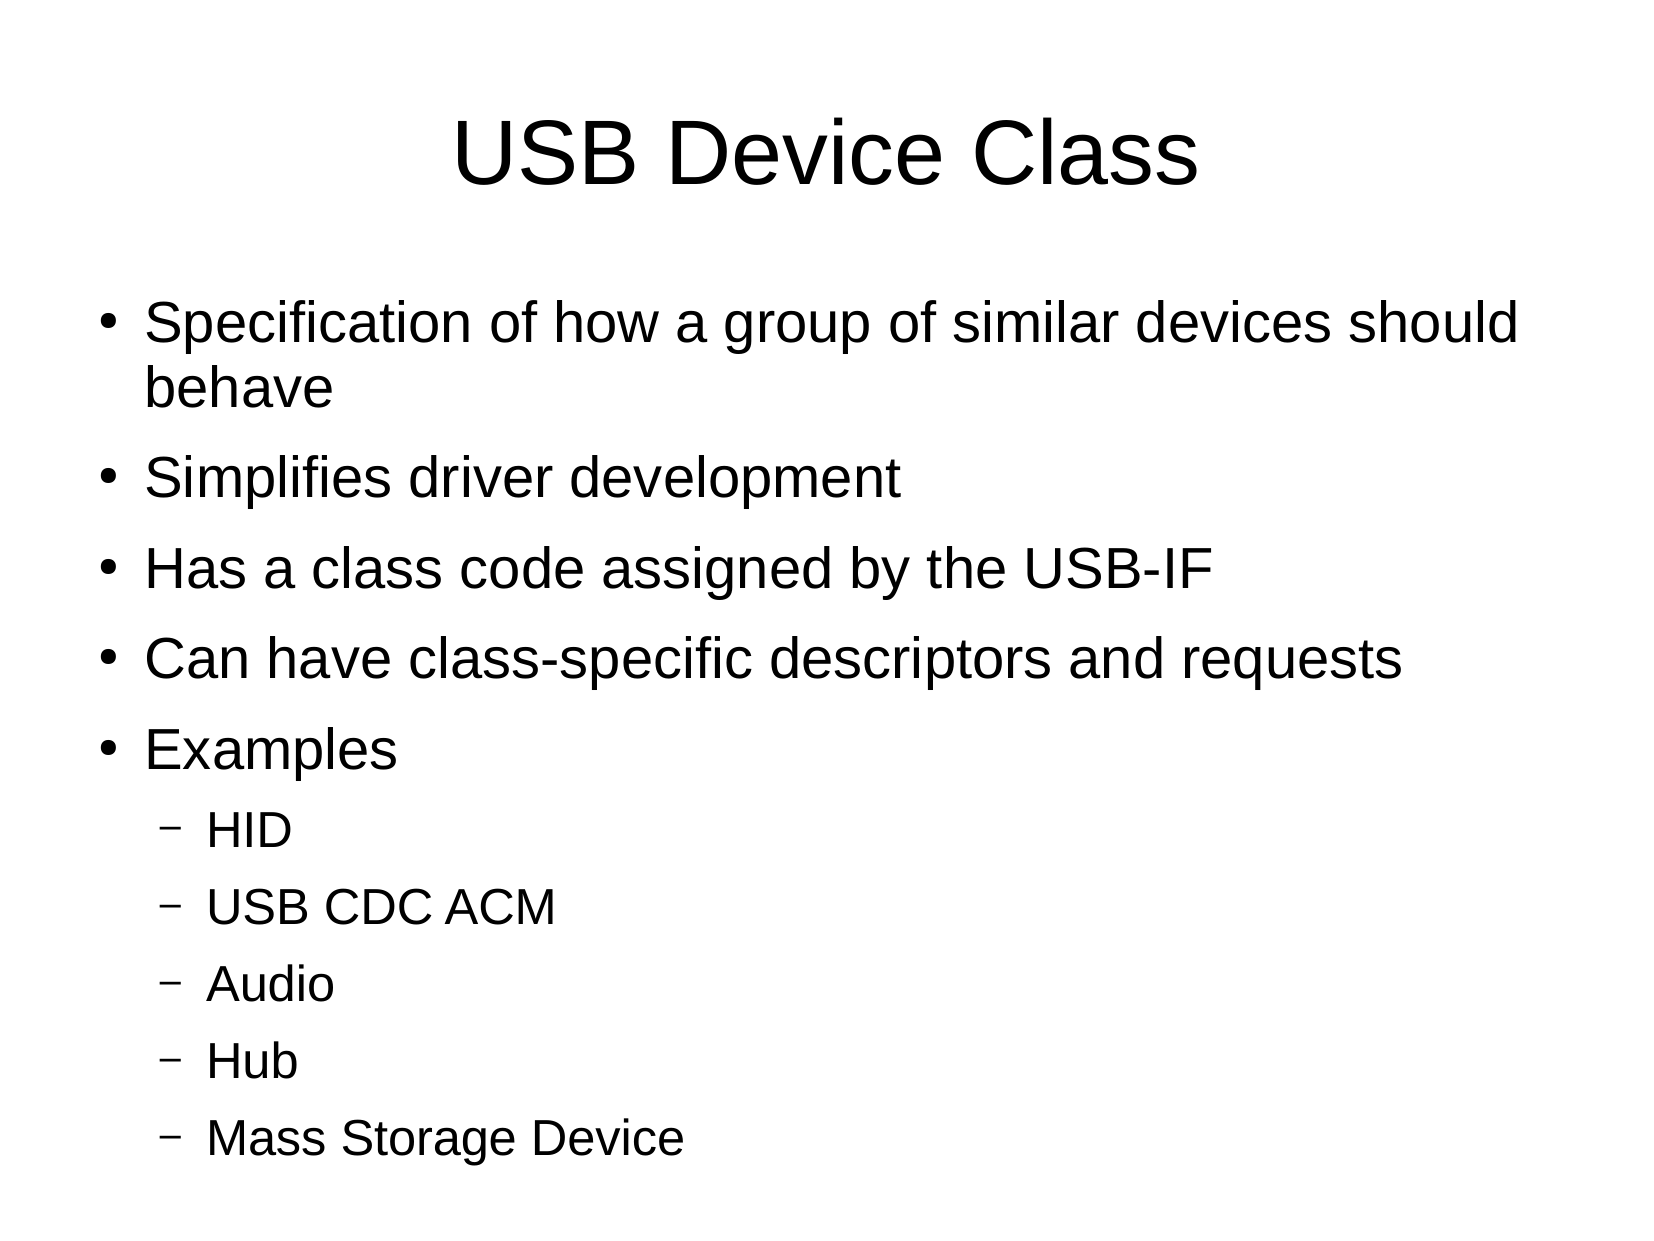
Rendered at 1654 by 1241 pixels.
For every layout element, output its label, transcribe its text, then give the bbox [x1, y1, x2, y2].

list Specification of how a group of similar devices should behave Simplifies driver development Has a class code assigned by the USB-IF Can have class-specific descriptors and requests Examples HID USB CDC ACM Audio Hub Mass Storage Device [82, 290, 1571, 1171]
title USB Device Class [82, 49, 1571, 257]
